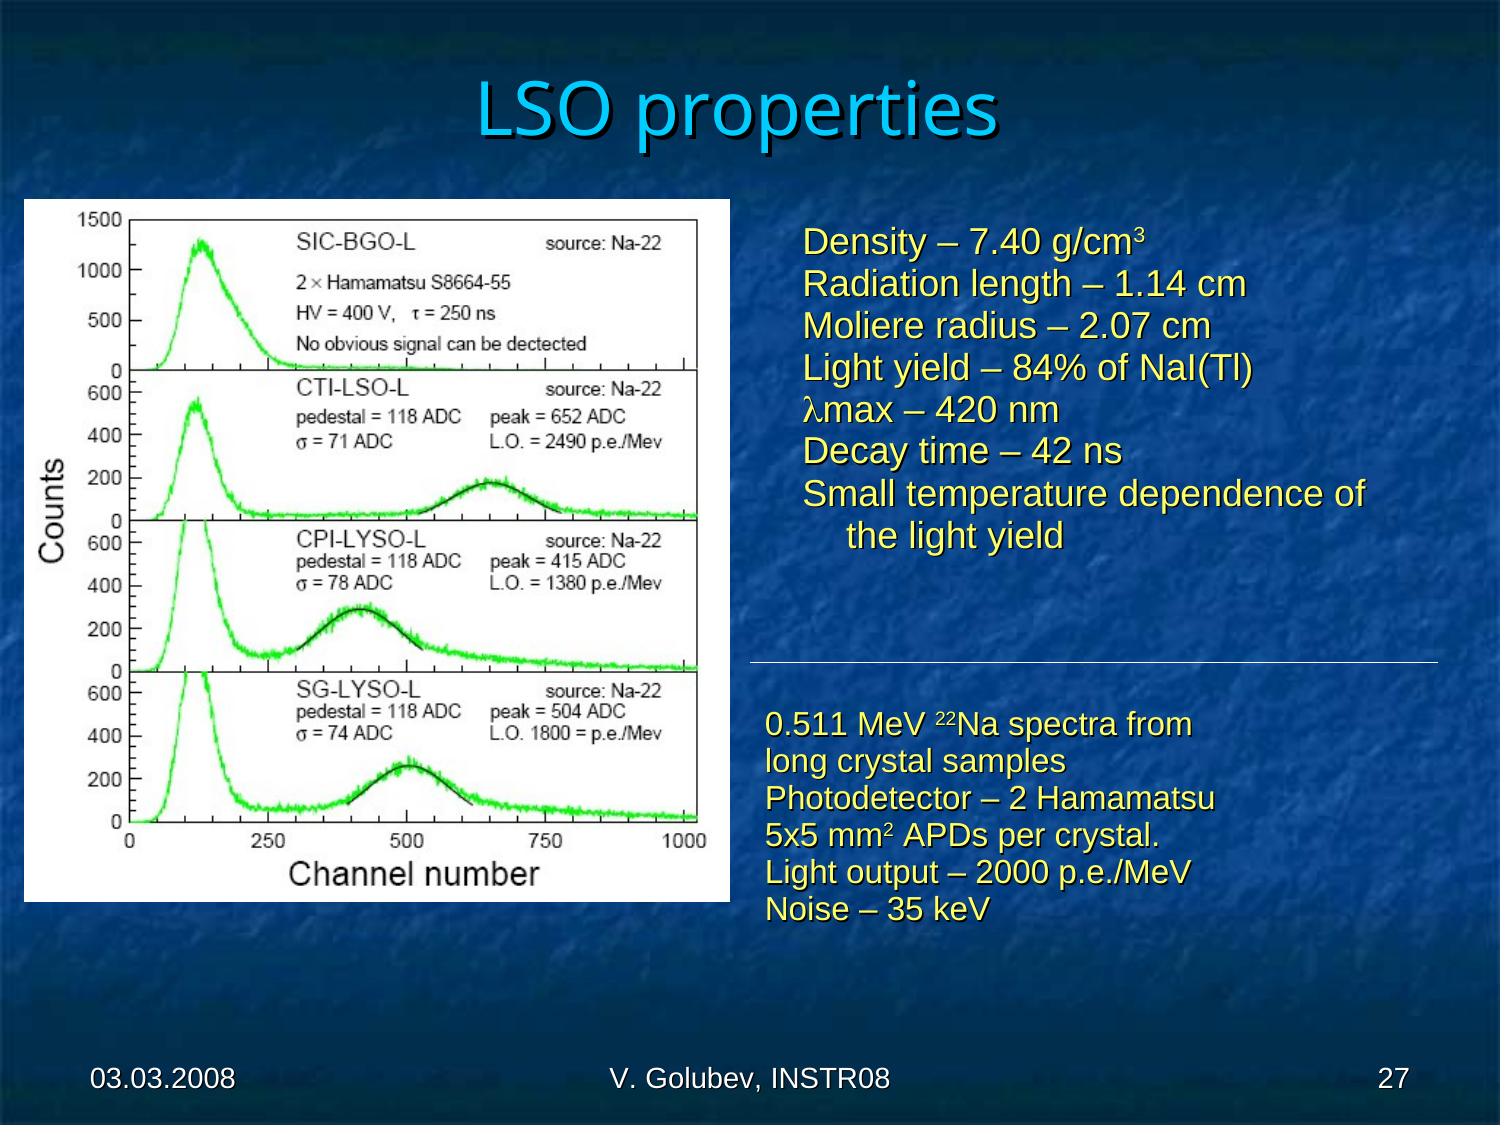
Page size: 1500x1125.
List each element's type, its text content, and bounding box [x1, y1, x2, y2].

picture [225, 1079, 231, 1086]
picture [192, 1071, 199, 1086]
picture [843, 1071, 852, 1078]
picture [135, 1071, 142, 1086]
text_box Density – 7.40 g/cm3 Radiation length – 1.14 cm Moliere radius – 2.07 cm Light yield – 84% of NaI(Tl) max – 420 nm Decay time – 42 ns Small temperature dependence of the light yield [787, 212, 1401, 564]
picture [208, 1071, 215, 1086]
title LSO properties [62, 37, 1413, 176]
picture [673, 1075, 680, 1086]
picture [784, 1074, 789, 1083]
picture [863, 1071, 870, 1086]
picture [713, 1075, 718, 1086]
text_box 0.511 MeV 22Na spectra from long crystal samples Photodetector – 2 Hamamatsu 5x5 mm2 APDs per crystal. Light output – 2000 p.e./MeV Noise – 35 keV [749, 697, 1251, 936]
picture [95, 1071, 101, 1086]
picture [0, 0, 1500, 1125]
